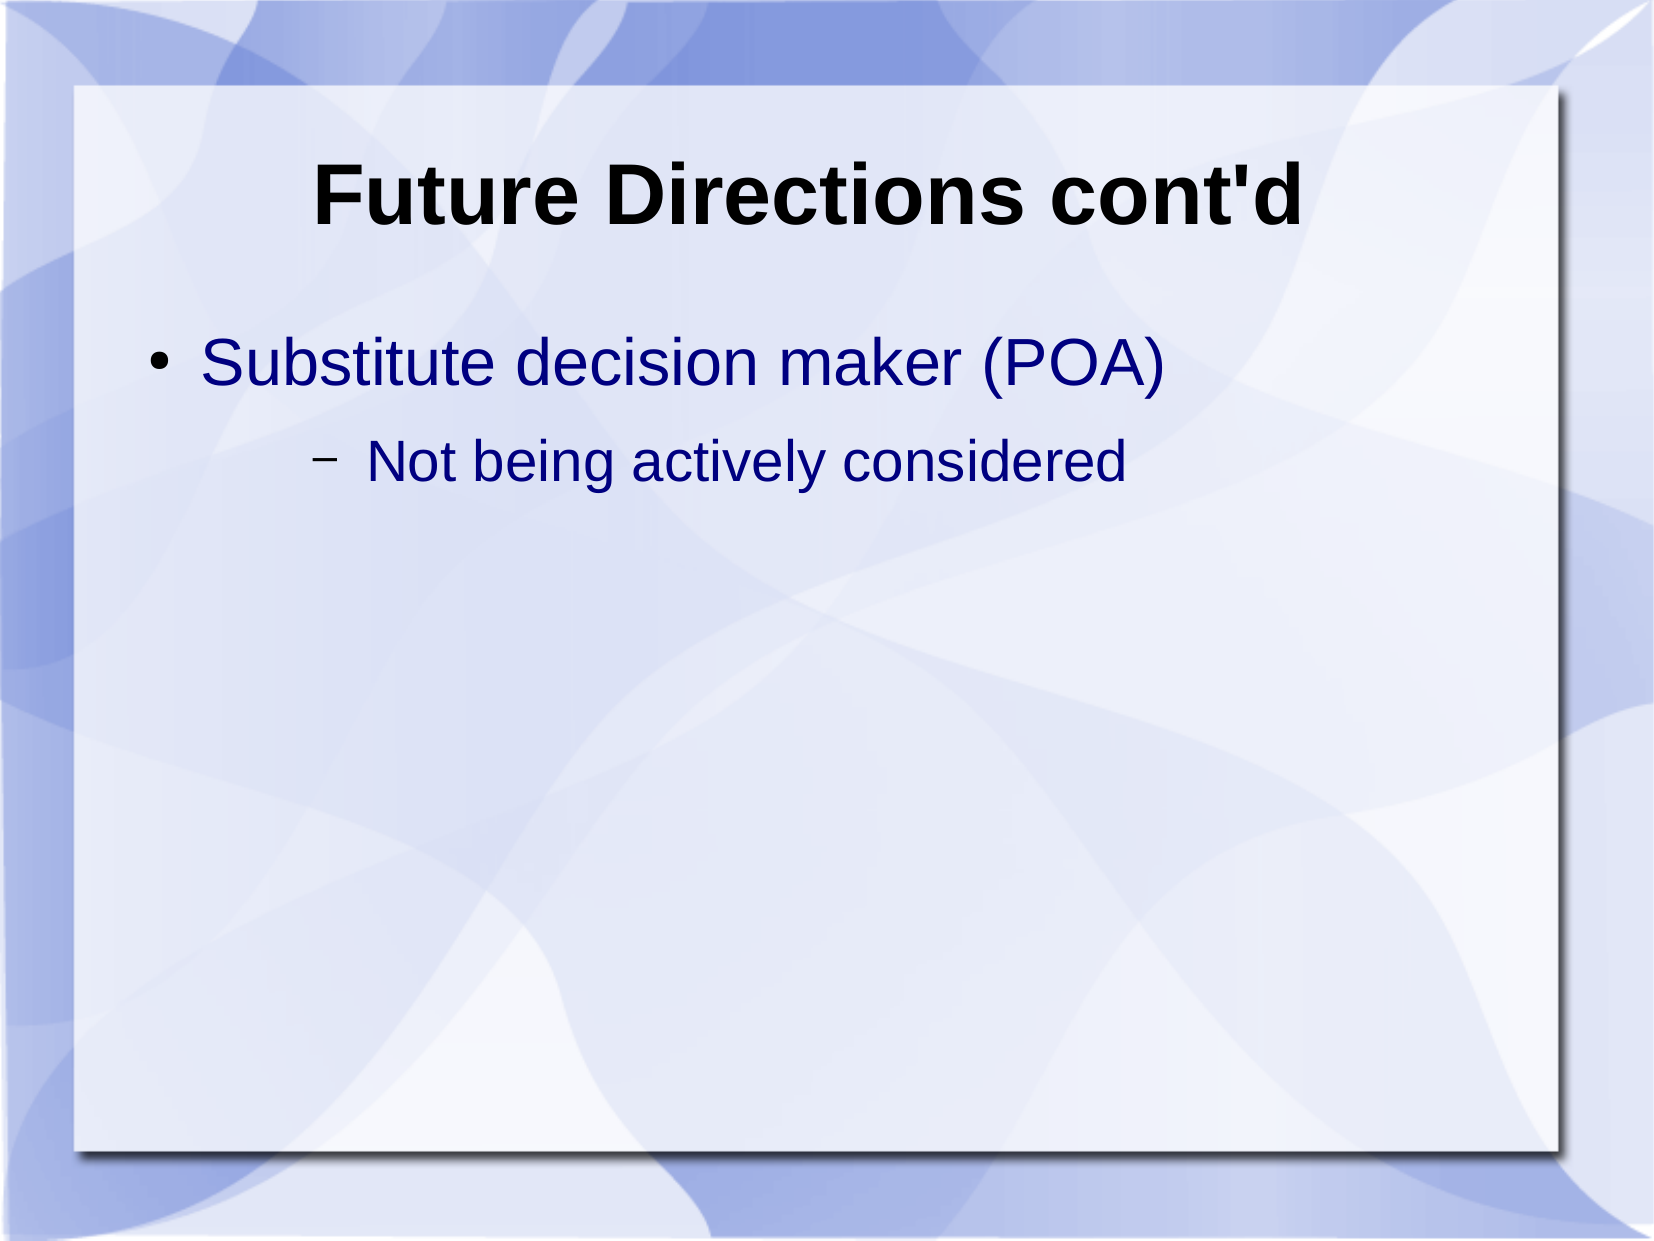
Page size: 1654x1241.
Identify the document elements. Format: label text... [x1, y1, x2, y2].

list Substitute decision maker (POA) Not being actively considered [129, 324, 1489, 975]
picture [0, 0, 1654, 1241]
title Future Directions cont'd [82, 90, 1536, 298]
